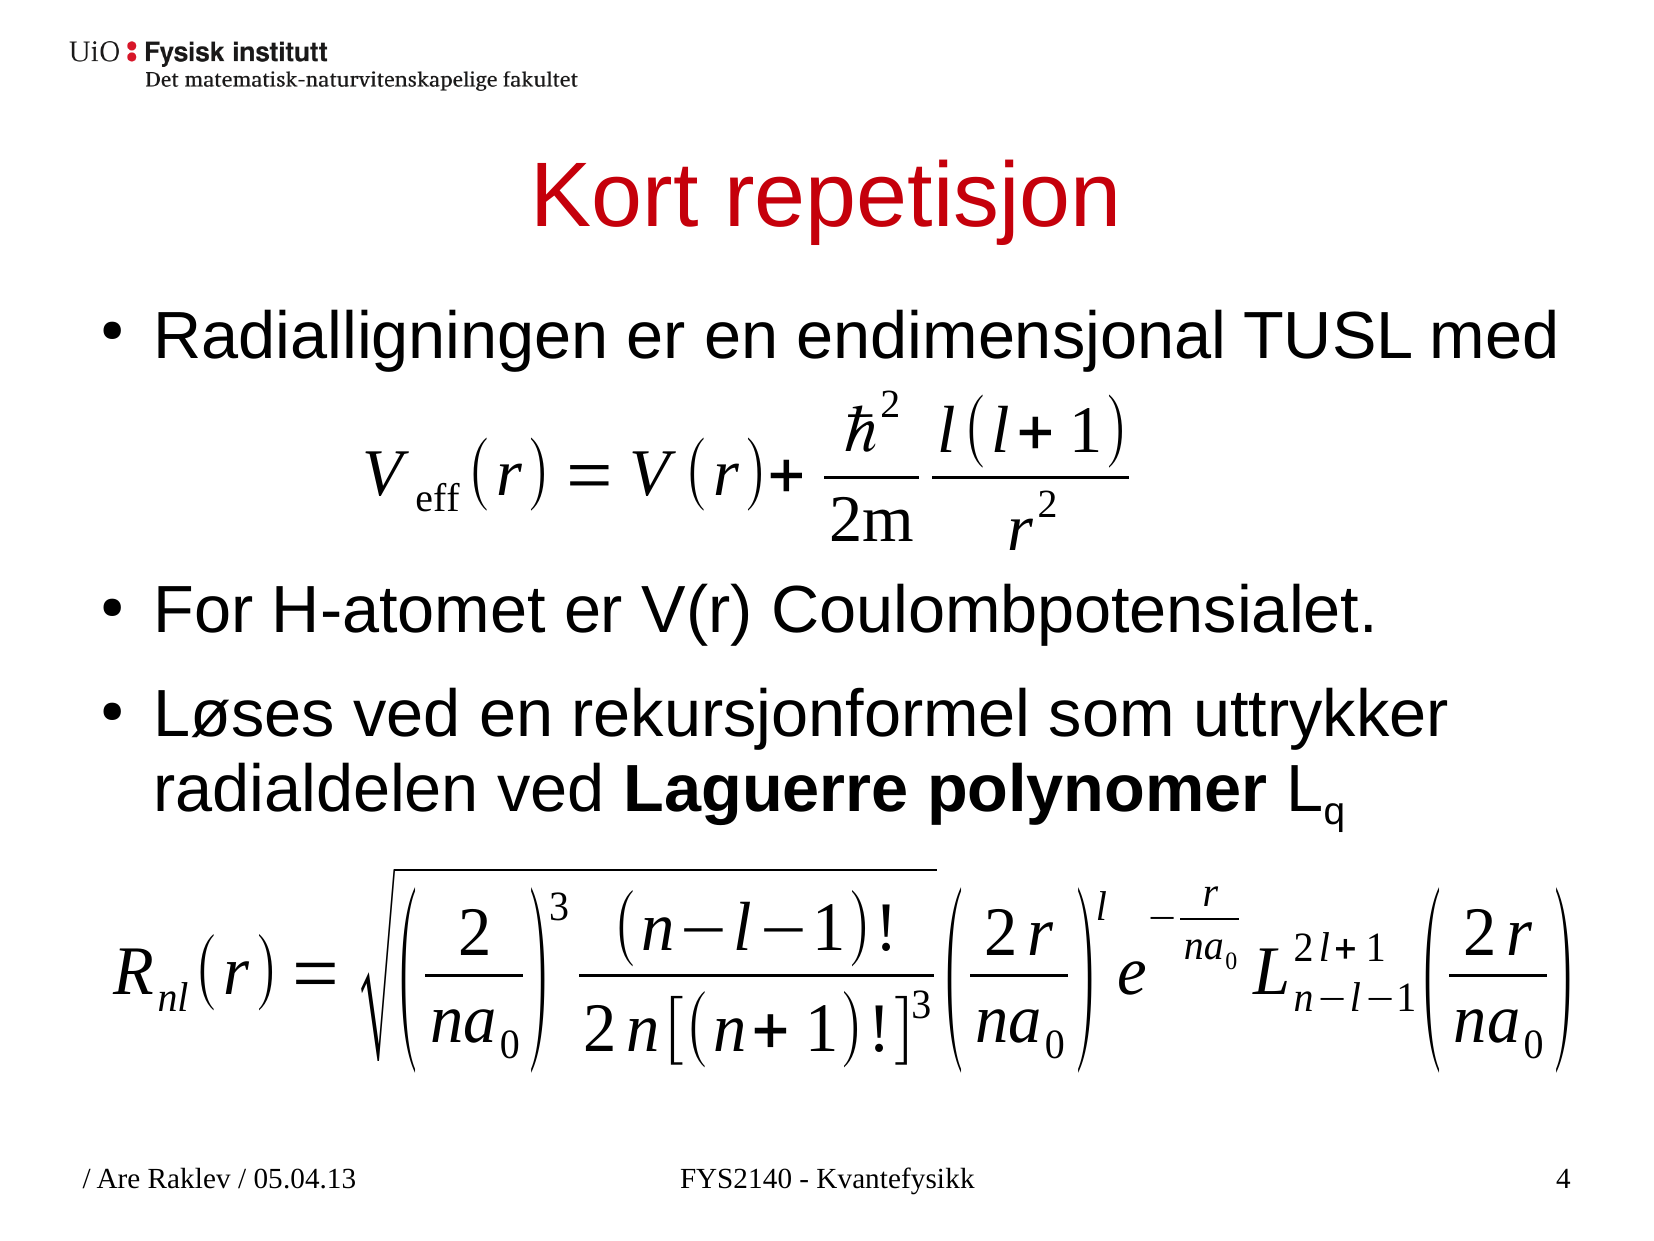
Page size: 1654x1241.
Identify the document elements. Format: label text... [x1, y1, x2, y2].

list Radialligningen er en endimensjonal TUSL med For H-atomet er V(r) Coulombpotensialet. Løses ved en rekursjonformel som uttrykker radialdelen ved Laguerre polynomer Lq [82, 290, 1576, 1094]
picture [68, 37, 581, 93]
chart [102, 866, 1582, 1078]
chart [356, 381, 1139, 566]
title Kort repetisjon [82, 90, 1571, 290]
